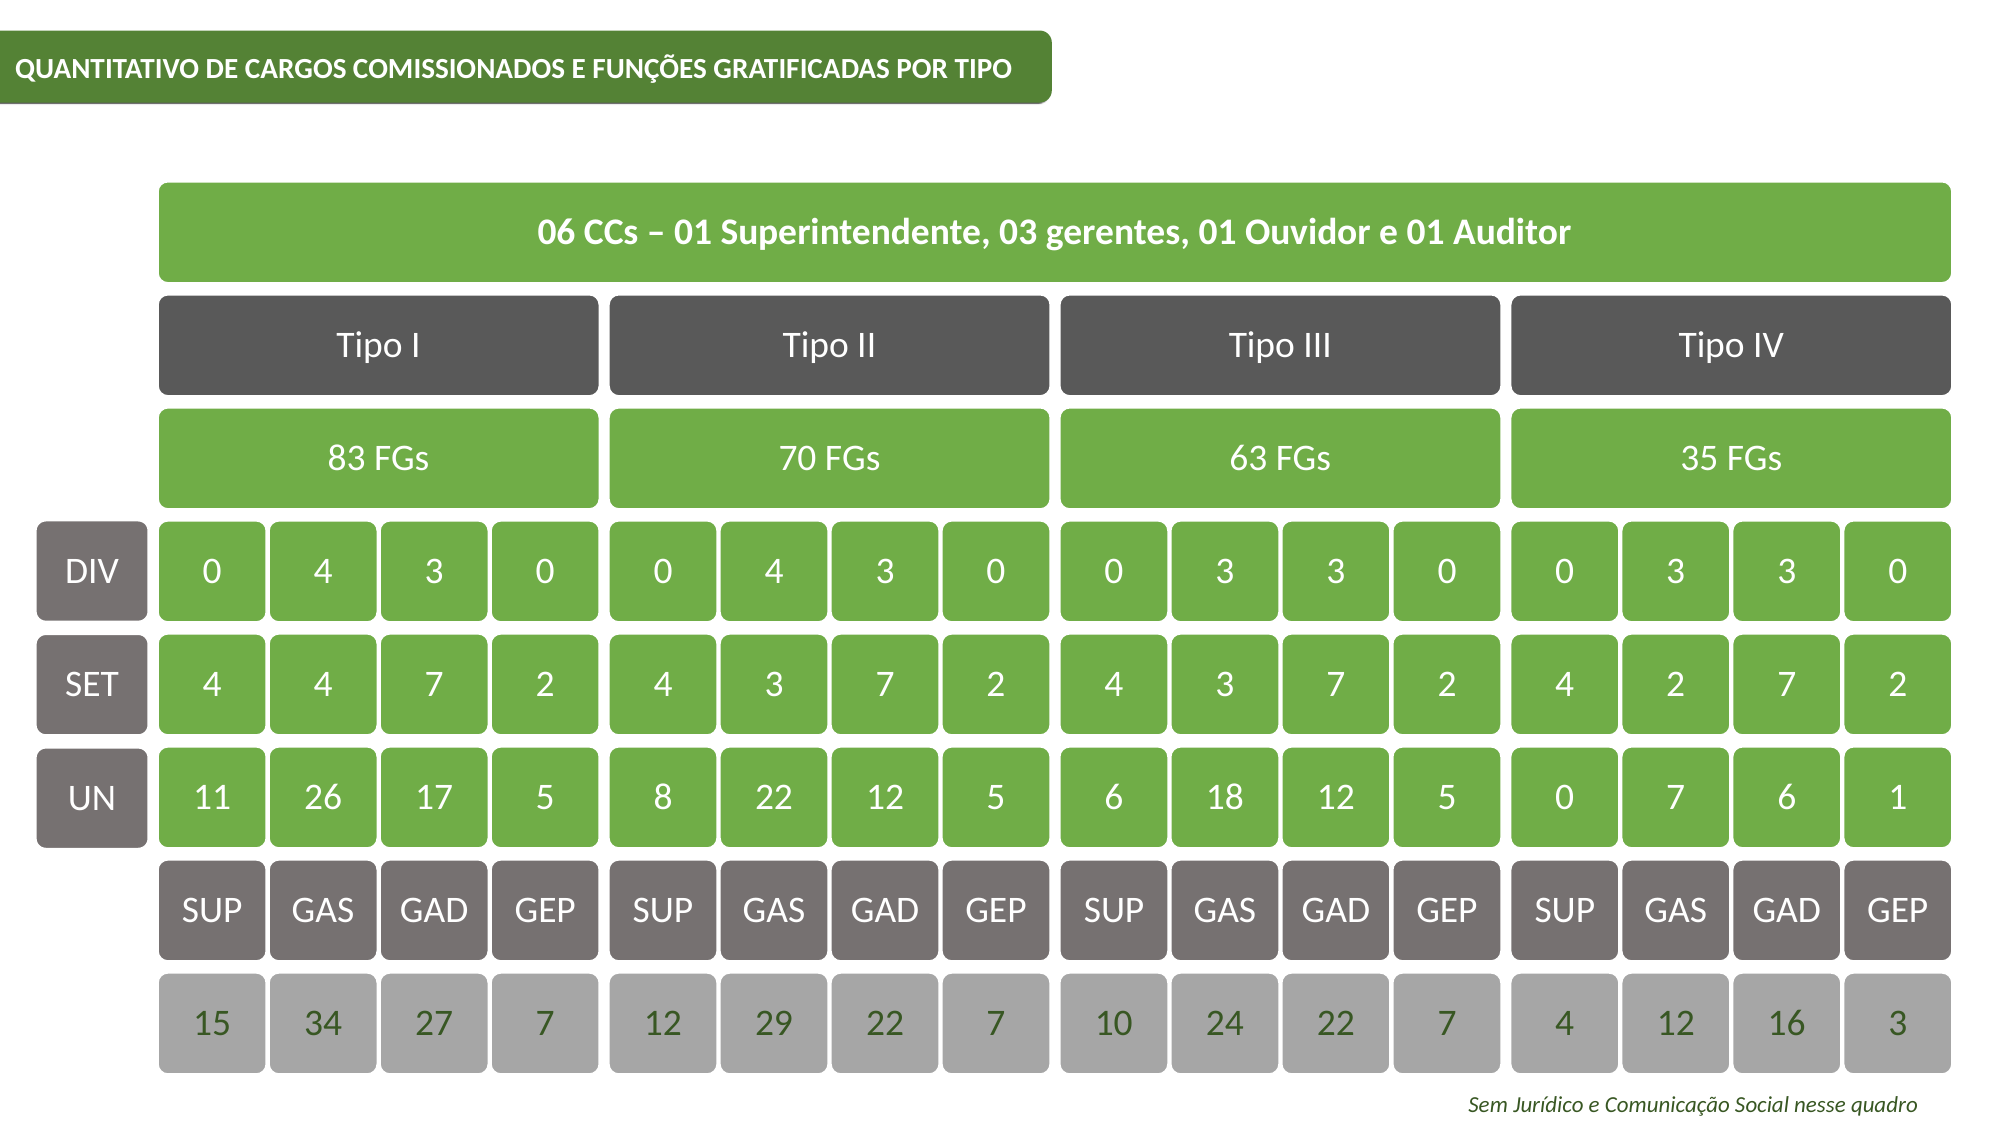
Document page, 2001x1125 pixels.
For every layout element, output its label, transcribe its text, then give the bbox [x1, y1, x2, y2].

text_box 3 [1843, 972, 1953, 1075]
text_box 22 [1281, 972, 1391, 1075]
text_box 4 [268, 520, 378, 623]
text_box 0 [1392, 520, 1502, 623]
text_box 63 FGs [1059, 407, 1502, 510]
text_box SUP [1059, 859, 1169, 962]
text_box 7 [1732, 633, 1842, 736]
text_box Sem Jurídico e Comunicação Social nesse quadro [1415, 1084, 1972, 1125]
text_box Tipo II [608, 294, 1051, 397]
text_box 0 [608, 520, 718, 623]
text_box SUP [608, 859, 718, 962]
text_box Tipo IV [1510, 294, 1953, 397]
text_box 0 [157, 520, 267, 623]
text_box DIV [38, 523, 146, 619]
text_box 06 CCs – 01 Superintendente, 03 gerentes, 01 Ouvidor e 01 Auditor [157, 181, 1953, 284]
text_box 2 [1843, 633, 1953, 736]
text_box 34 [268, 972, 378, 1075]
text_box 7 [1392, 972, 1502, 1075]
text_box [35, 634, 149, 732]
text_box 0 [941, 520, 1051, 623]
text_box 3 [1732, 520, 1842, 623]
text_box Tipo I [157, 294, 600, 397]
text_box 0 [1843, 520, 1953, 623]
text_box 4 [1059, 633, 1169, 736]
text_box 4 [157, 633, 267, 736]
text_box 3 [379, 520, 489, 623]
text_box [35, 751, 149, 849]
text_box UN [38, 750, 146, 846]
text_box 16 [1732, 972, 1842, 1075]
text_box 7 [490, 972, 600, 1075]
text_box SUP [1510, 859, 1620, 962]
text_box 15 [157, 972, 267, 1075]
text_box 2 [1621, 633, 1731, 736]
text_box 4 [1510, 972, 1620, 1075]
text_box 12 [608, 972, 718, 1075]
text_box GEP [941, 859, 1051, 962]
text_box 8 [608, 746, 718, 849]
text_box 7 [379, 633, 489, 736]
text_box GAS [1621, 859, 1731, 962]
text_box [38, 524, 149, 622]
text_box 4 [268, 633, 378, 736]
text_box 12 [830, 746, 940, 849]
text_box 5 [941, 746, 1051, 849]
text_box 1 [1843, 746, 1953, 849]
text_box 7 [941, 972, 1051, 1075]
text_box 18 [1170, 746, 1280, 849]
text_box 4 [608, 633, 718, 736]
text_box 22 [719, 746, 829, 849]
text_box 70 FGs [608, 407, 1051, 510]
text_box 3 [1170, 520, 1280, 623]
text_box GEP [1392, 859, 1502, 962]
text_box GAD [1732, 859, 1842, 962]
text_box 35 FGs [1510, 407, 1953, 510]
text_box 27 [379, 972, 489, 1075]
text_box 5 [1392, 746, 1502, 849]
text_box Tipo III [1059, 294, 1502, 397]
text_box GEP [1843, 859, 1953, 962]
text_box 0 [1510, 746, 1620, 849]
text_box 2 [941, 633, 1051, 736]
text_box 3 [830, 520, 940, 623]
text_box 2 [490, 633, 600, 736]
text_box GAD [1281, 859, 1391, 962]
text_box 3 [1281, 520, 1391, 623]
text_box 6 [1059, 746, 1169, 849]
text_box 3 [1621, 520, 1731, 623]
text_box 5 [490, 746, 600, 849]
text_box 12 [1621, 972, 1731, 1075]
text_box 6 [1732, 746, 1842, 849]
text_box 26 [268, 746, 378, 849]
text_box GAS [719, 859, 829, 962]
text_box SET [38, 637, 146, 733]
text_box 17 [379, 746, 489, 849]
text_box 83 FGs [157, 407, 600, 510]
text_box 3 [1170, 633, 1280, 736]
text_box 4 [719, 520, 829, 623]
text_box GAS [1170, 859, 1280, 962]
text_box 24 [1170, 972, 1280, 1075]
text_box 7 [1281, 633, 1391, 736]
text_box GAD [379, 859, 489, 962]
text_box 12 [1281, 746, 1391, 849]
text_box 0 [490, 520, 600, 623]
text_box QUANTITATIVO DE CARGOS COMISSIONADOS E FUNÇÕES GRATIFICADAS POR TIPO [0, 30, 1052, 103]
text_box 29 [719, 972, 829, 1075]
text_box 7 [830, 633, 940, 736]
text_box 0 [1510, 520, 1620, 623]
text_box 4 [1510, 633, 1620, 736]
text_box 11 [157, 746, 267, 849]
text_box GAS [268, 859, 378, 962]
text_box 3 [719, 633, 829, 736]
text_box SUP [157, 859, 267, 962]
text_box 7 [1621, 746, 1731, 849]
text_box 10 [1059, 972, 1169, 1075]
text_box 2 [1392, 633, 1502, 736]
text_box GAD [830, 859, 940, 962]
text_box 0 [1059, 520, 1169, 623]
text_box 22 [830, 972, 940, 1075]
text_box GEP [490, 859, 600, 962]
